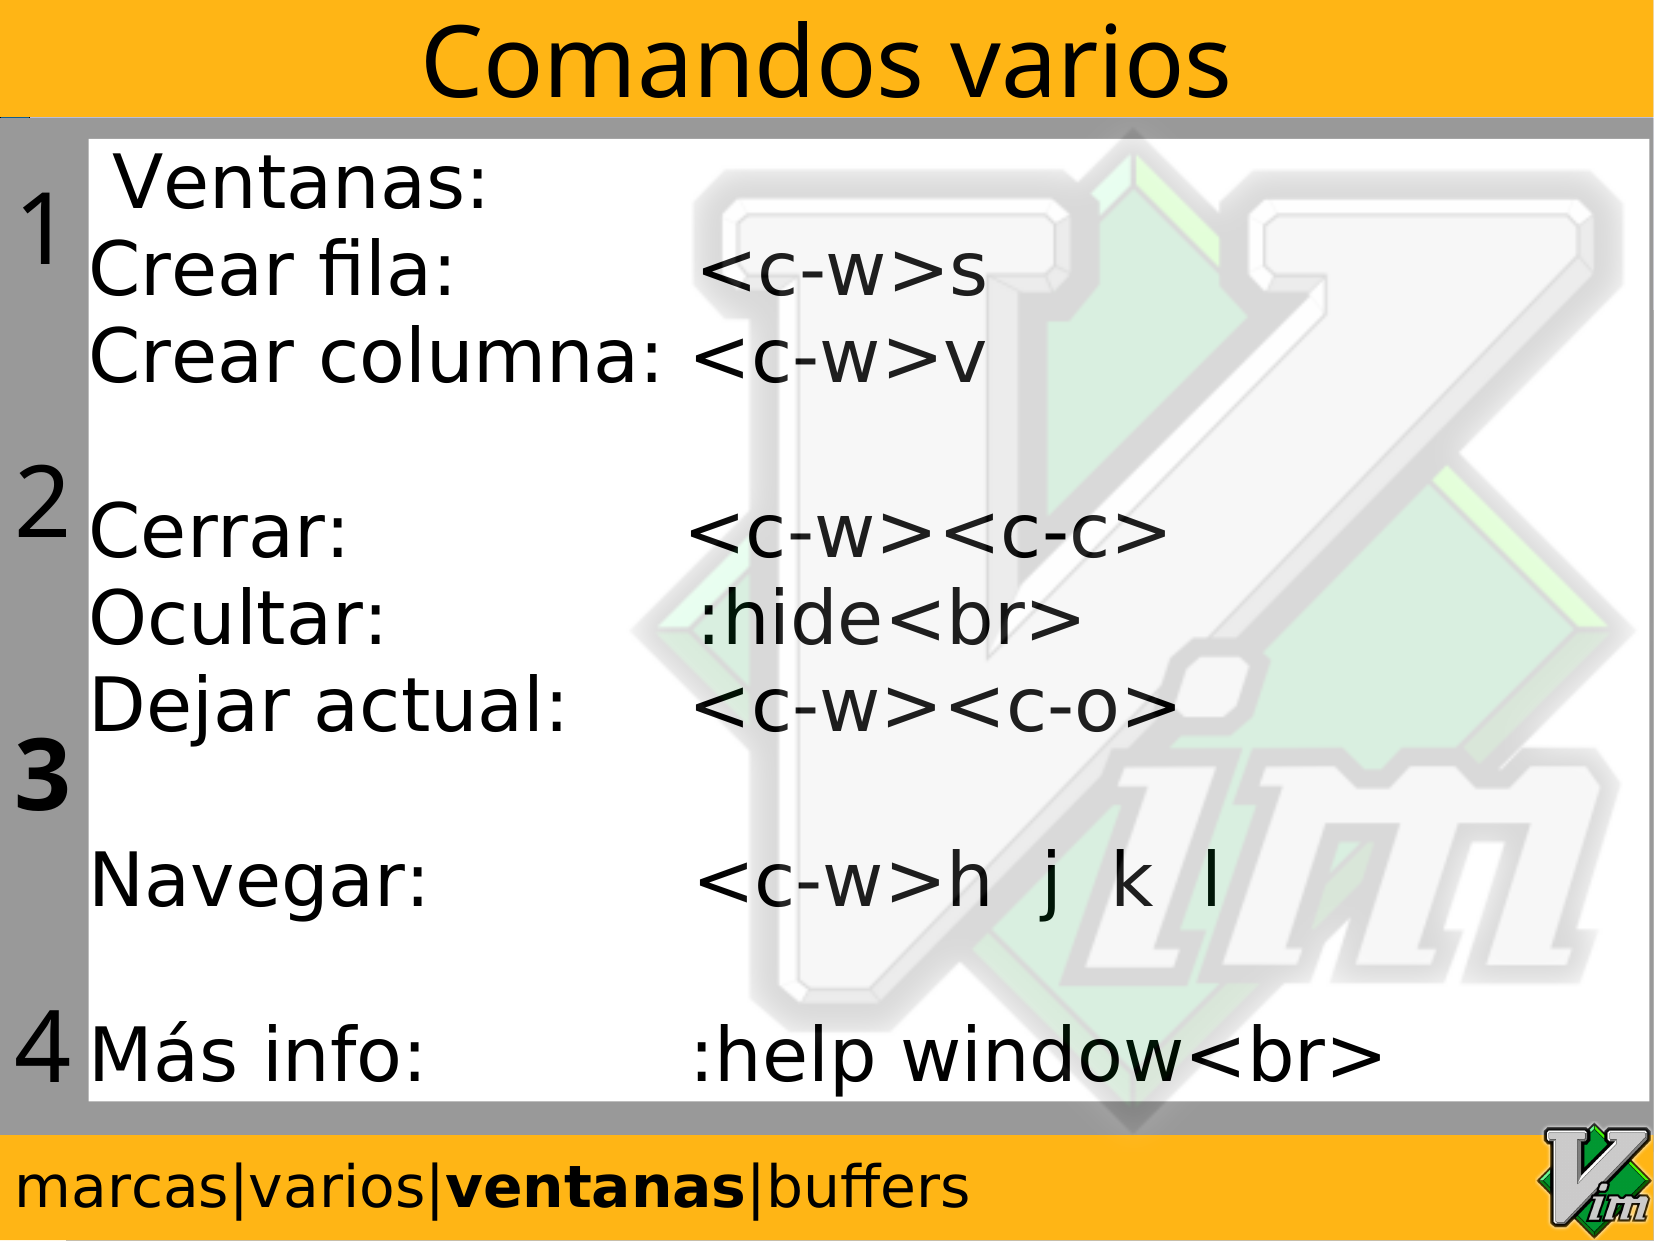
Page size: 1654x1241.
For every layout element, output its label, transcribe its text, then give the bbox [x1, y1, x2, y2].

text_box Ventanas: Crear fila: <c-w>s Crear columna: <c-w>v Cerrar: <c-w><c-c> Ocultar: :hide<br> Dejar actual: <c-w><c-o> Navegar: <c-w>h j k l Más info: :help window<br> [88, 138, 620, 1102]
text_box Comandos varios [0, 0, 1654, 117]
picture [620, 118, 1654, 1241]
text_box 1 - Introducción 2 - Novatos 3 - Power Users 4 -Desarrolladores [0, 118, 620, 1135]
text_box marcas|varios|ventanas|buffers [0, 1135, 1535, 1241]
